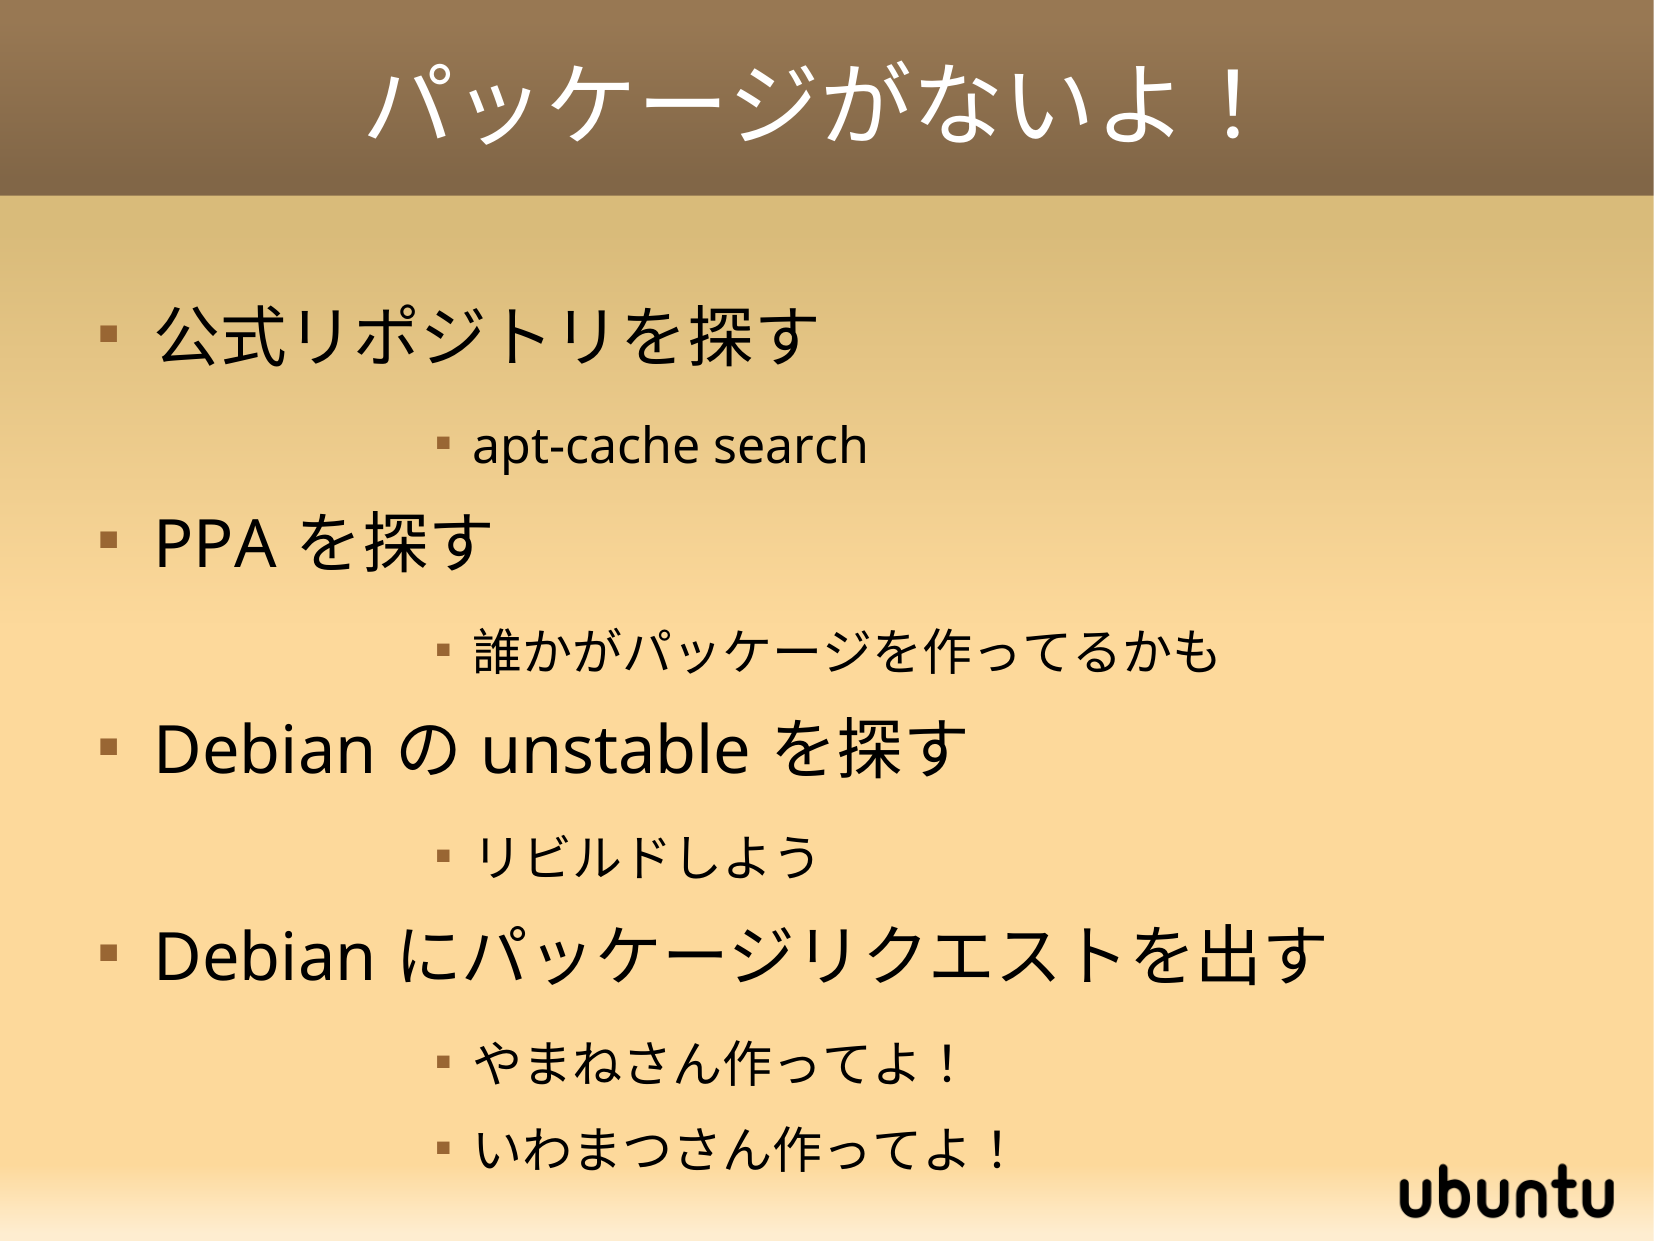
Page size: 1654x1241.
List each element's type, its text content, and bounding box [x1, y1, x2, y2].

picture [0, 0, 1654, 1241]
list 公式リポジトリを探す apt-cache search PPAを探す 誰かがパッケージを作ってるかも Debianのunstableを探す リビルドしよう Debianにパッケージリクエストを出す やまねさん作ってよ！ いわまつさん作ってよ！ makeはそれからだ！ [82, 290, 1571, 1149]
title パッケージがないよ！ [76, 0, 1565, 208]
